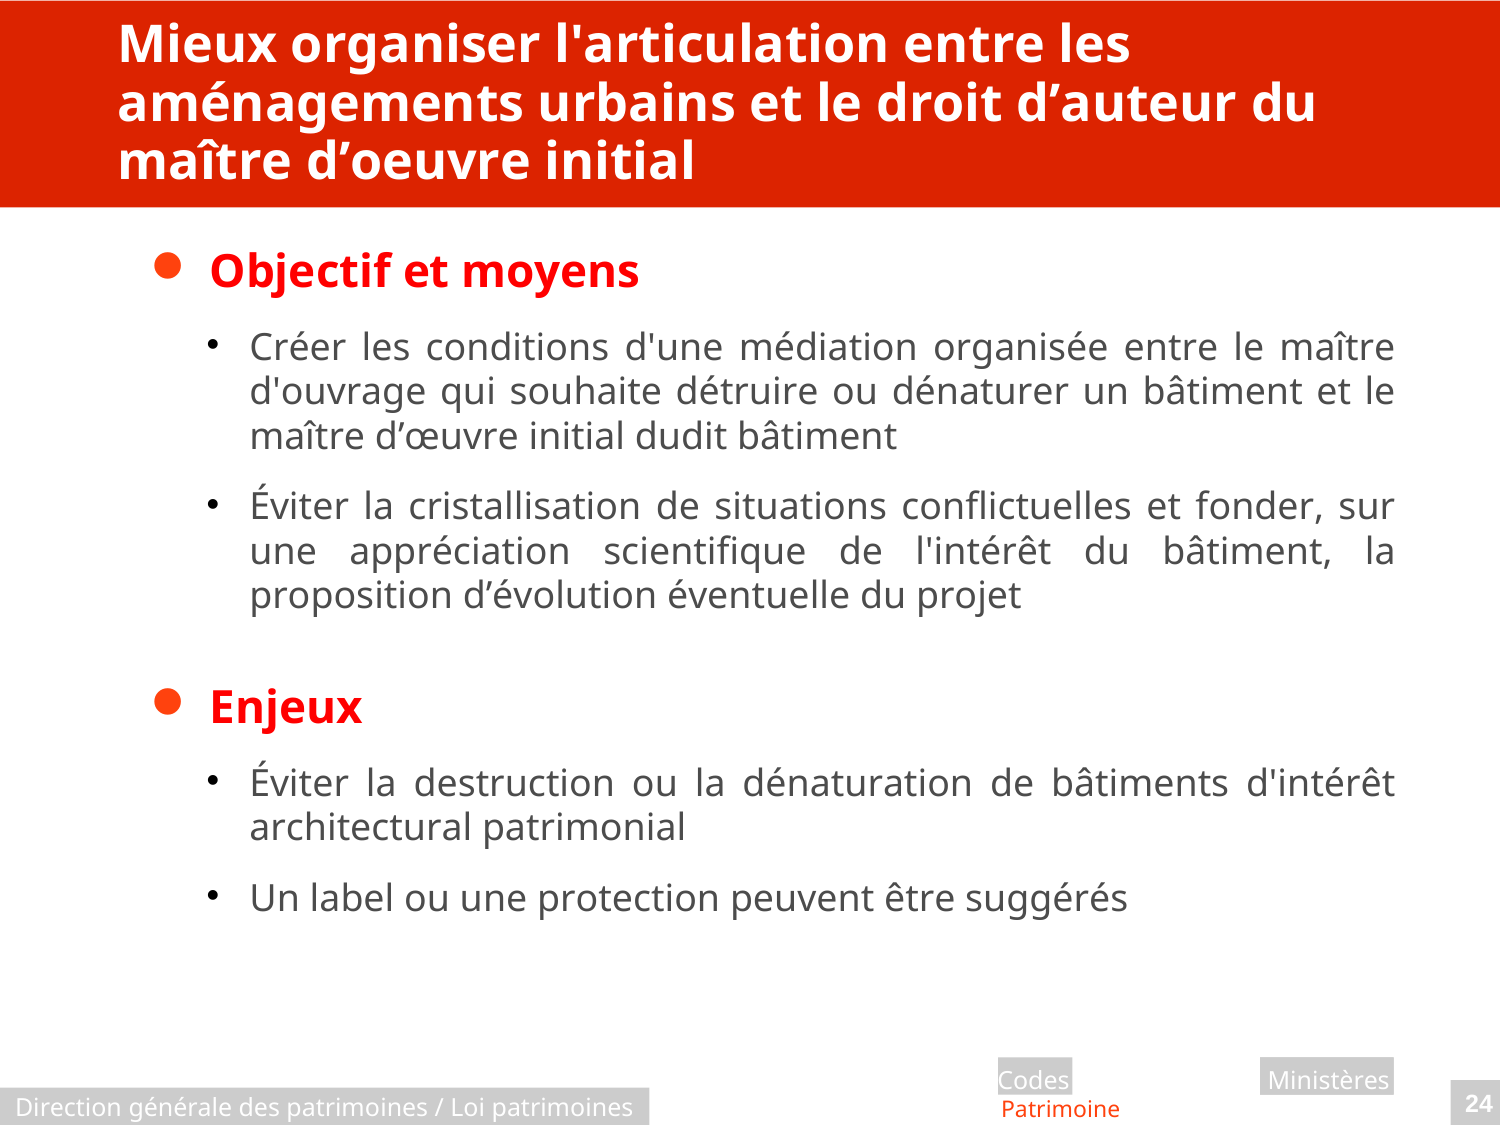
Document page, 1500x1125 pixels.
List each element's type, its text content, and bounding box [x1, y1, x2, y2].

list Objectif et moyens Créer les conditions d'une médiation organisée entre le maître d'ouvrage qui souhaite détruire ou dénaturer un bâtiment et le maître d’œuvre initial dudit bâtiment Éviter la cristallisation de situations conflictuelles et fonder, sur une appréciation scientifique de l'intérêt du bâtiment, la proposition d’évolution éventuelle du projet Enjeux Éviter la destruction ou la dénaturation de bâtiments d'intérêt architectural patrimonial Un label ou une protection peuvent être suggérés [29, 236, 1412, 1123]
text_box Ministères [1251, 1057, 1406, 1103]
text_box Patrimoine [986, 1086, 1199, 1125]
text_box Codes [974, 1057, 1093, 1103]
text_box [0, 0, 1500, 208]
title Mieux organiser l'articulation entre les aménagements urbains et le droit d’auteur du maître d’oeuvre initial [102, 4, 1382, 200]
